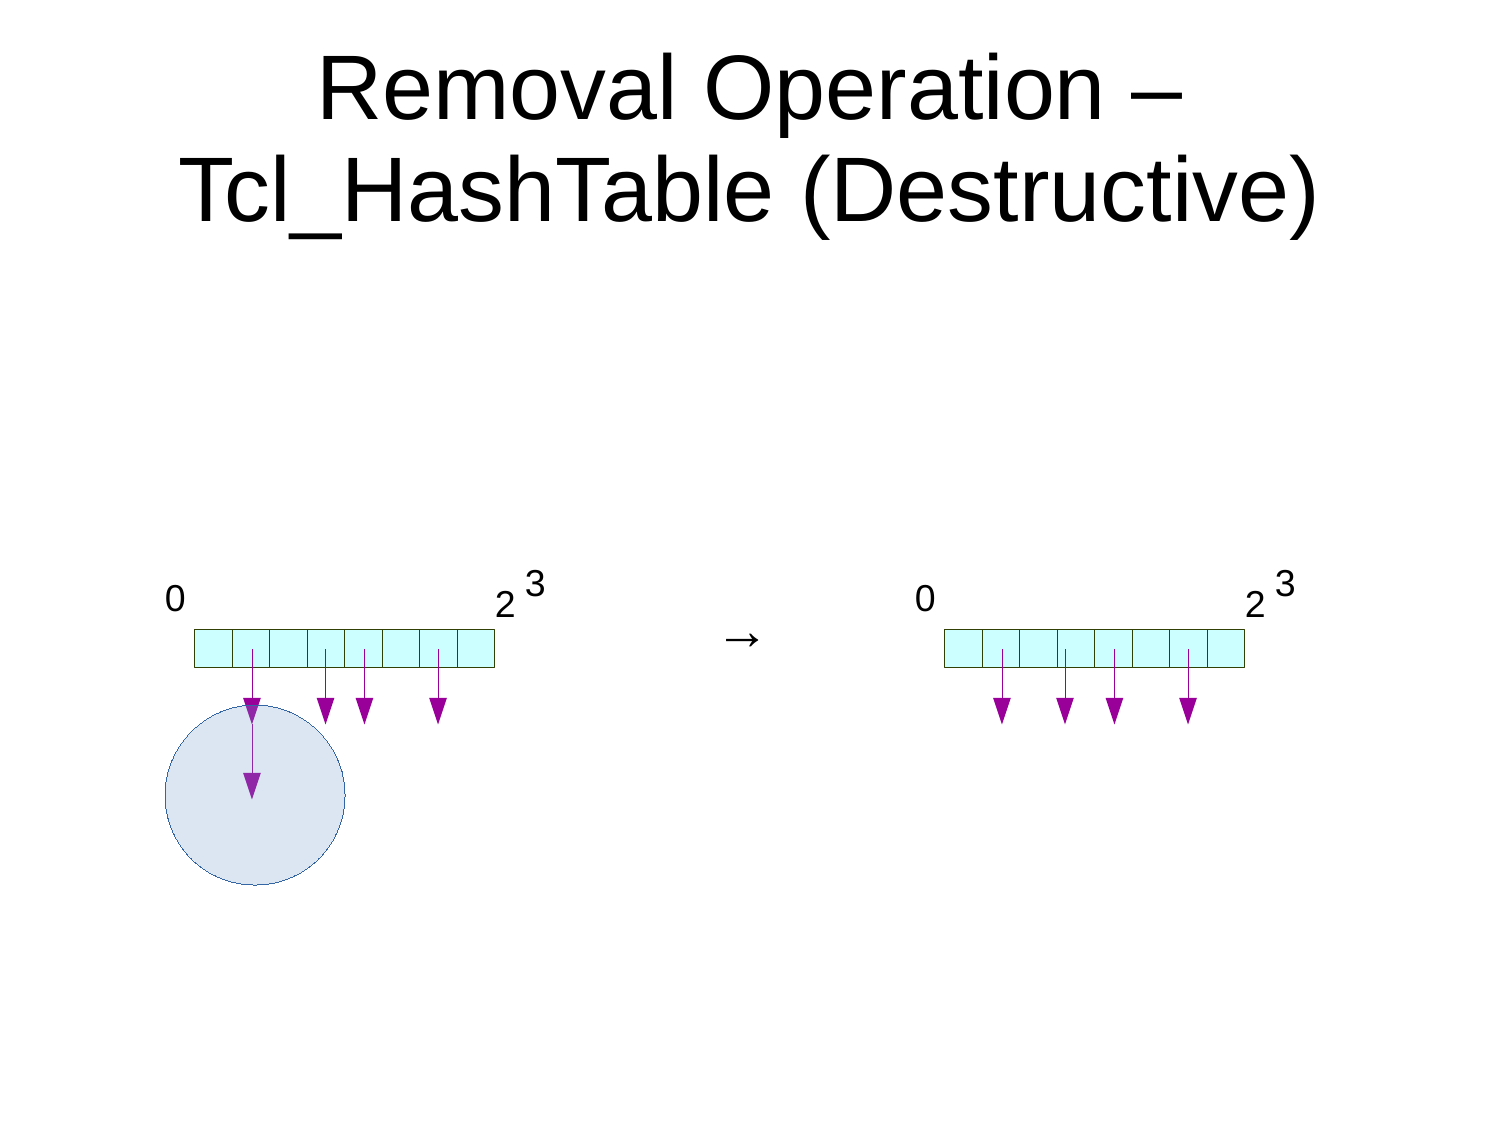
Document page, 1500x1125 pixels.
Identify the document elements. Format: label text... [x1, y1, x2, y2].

text_box [194, 629, 495, 668]
text_box 0 [900, 570, 976, 627]
text_box [944, 629, 1245, 668]
text_box 3 [1260, 554, 1351, 612]
title Removal Operation – Tcl_HashTable (Destructive) [75, 36, 1425, 242]
text_box 2 [480, 576, 556, 634]
text_box 2 [1230, 576, 1306, 634]
text_box 3 [510, 554, 601, 612]
text_box [165, 705, 346, 886]
text_box → [700, 593, 941, 669]
text_box 0 [150, 570, 226, 627]
